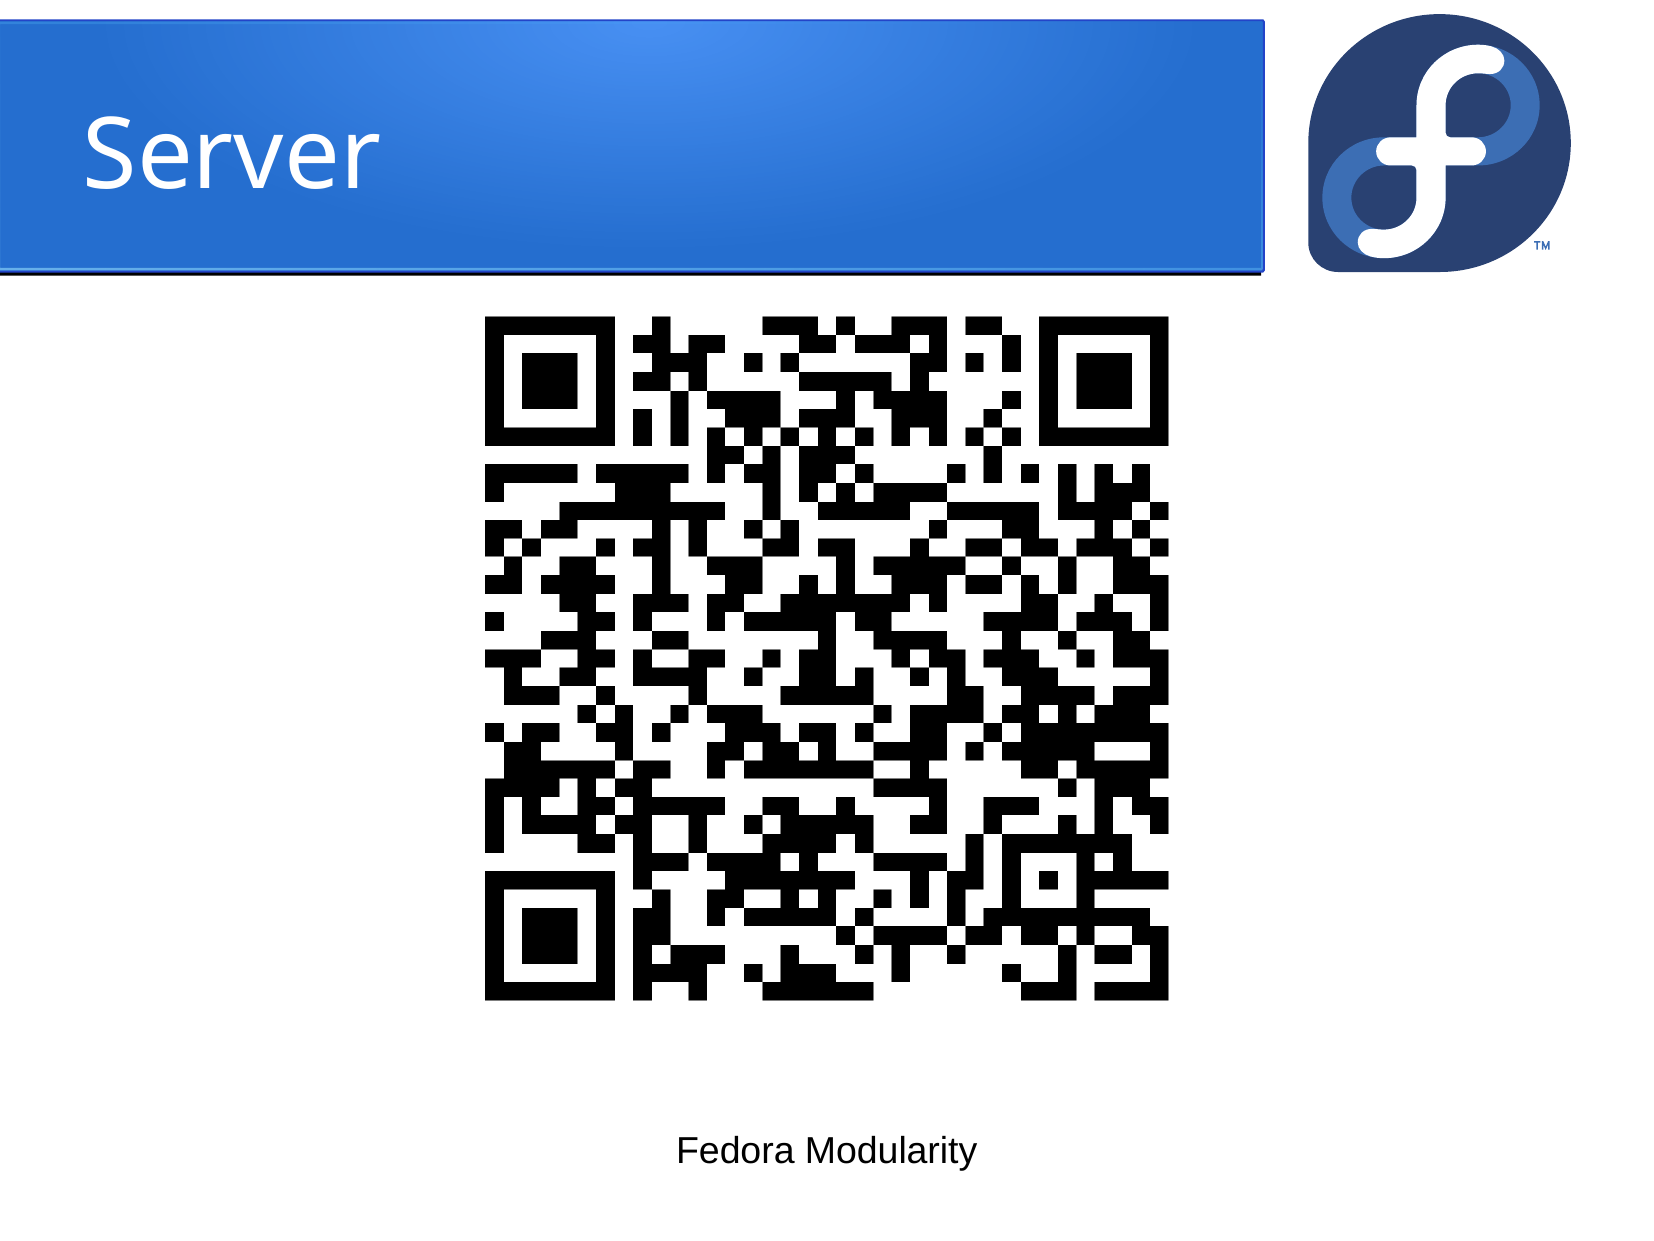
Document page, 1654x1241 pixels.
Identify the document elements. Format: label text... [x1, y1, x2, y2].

text_box Fedora Modularity [661, 1122, 993, 1179]
title Server [82, 47, 1235, 252]
picture [467, 298, 1187, 1019]
